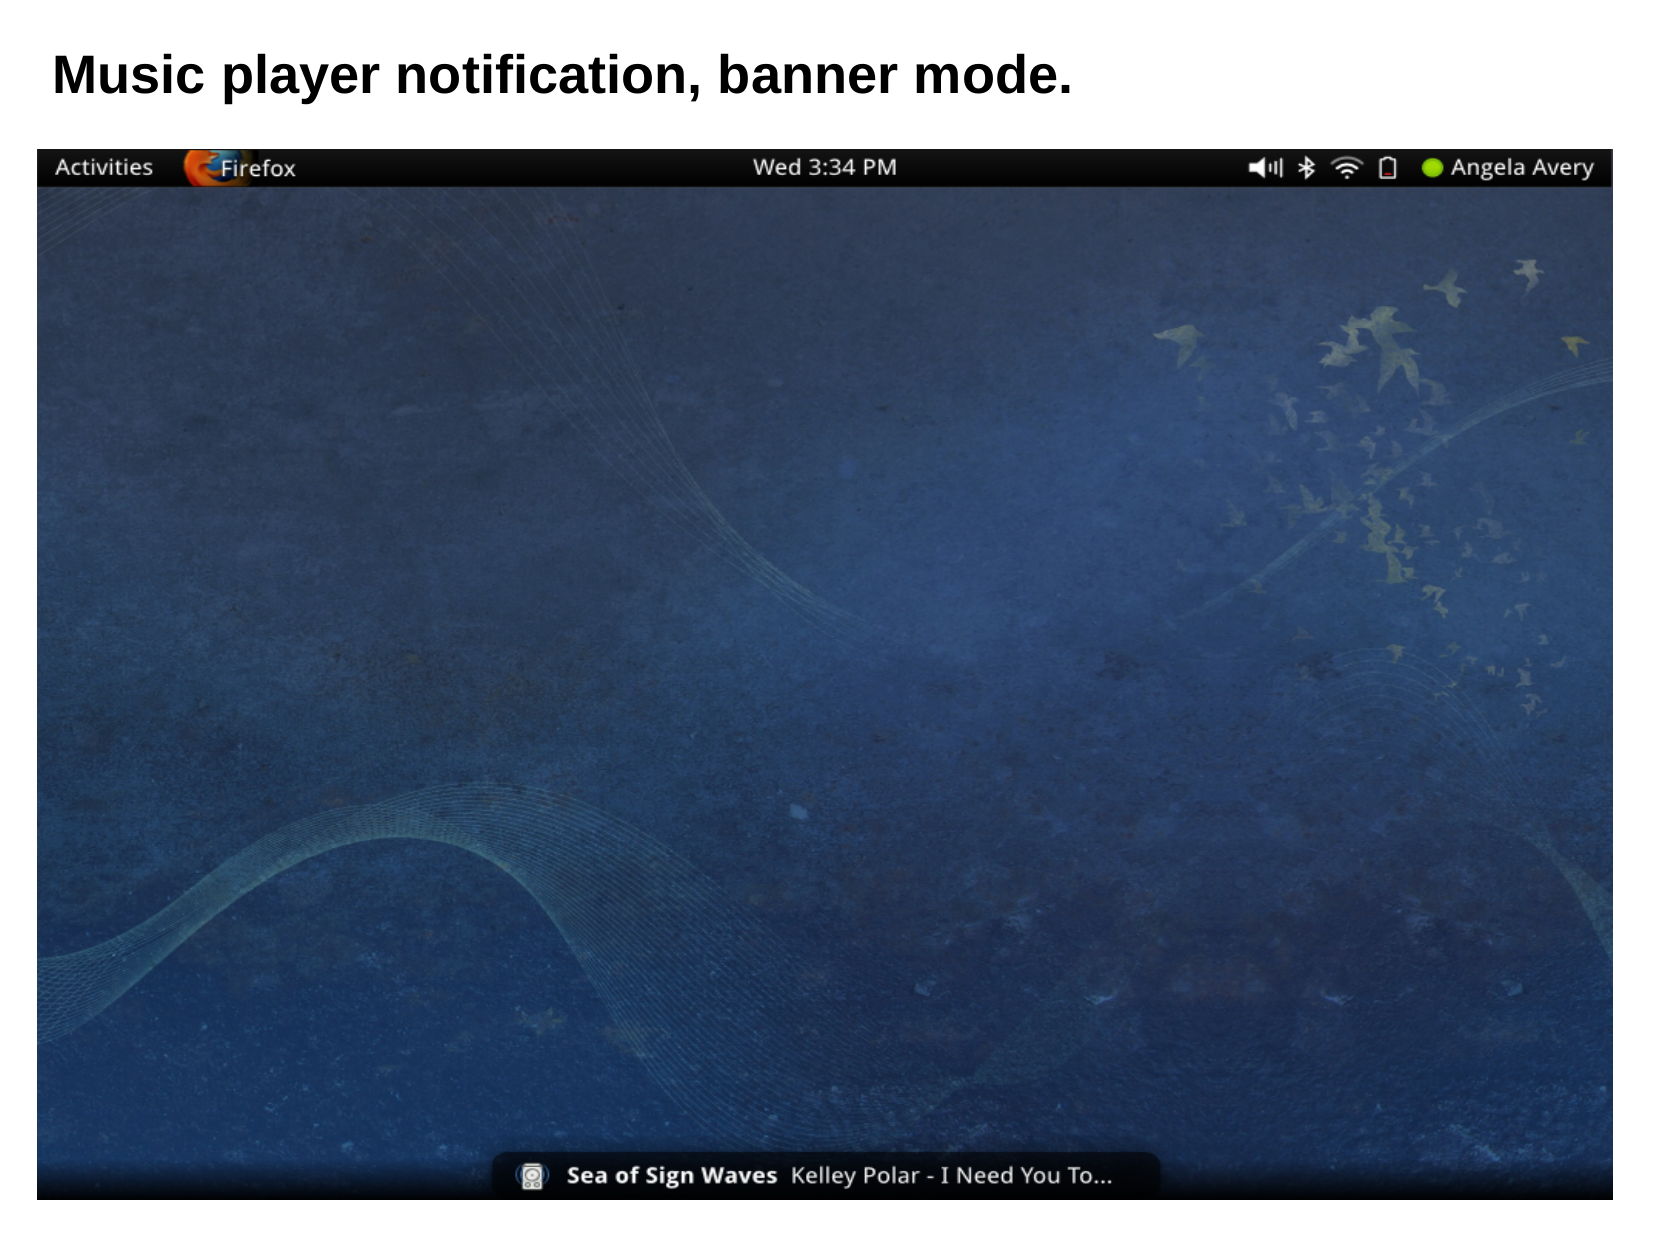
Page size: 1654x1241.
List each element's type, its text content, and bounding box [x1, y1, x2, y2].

picture [37, 149, 1613, 1201]
text_box Music player notification, banner mode. [37, 37, 1538, 113]
